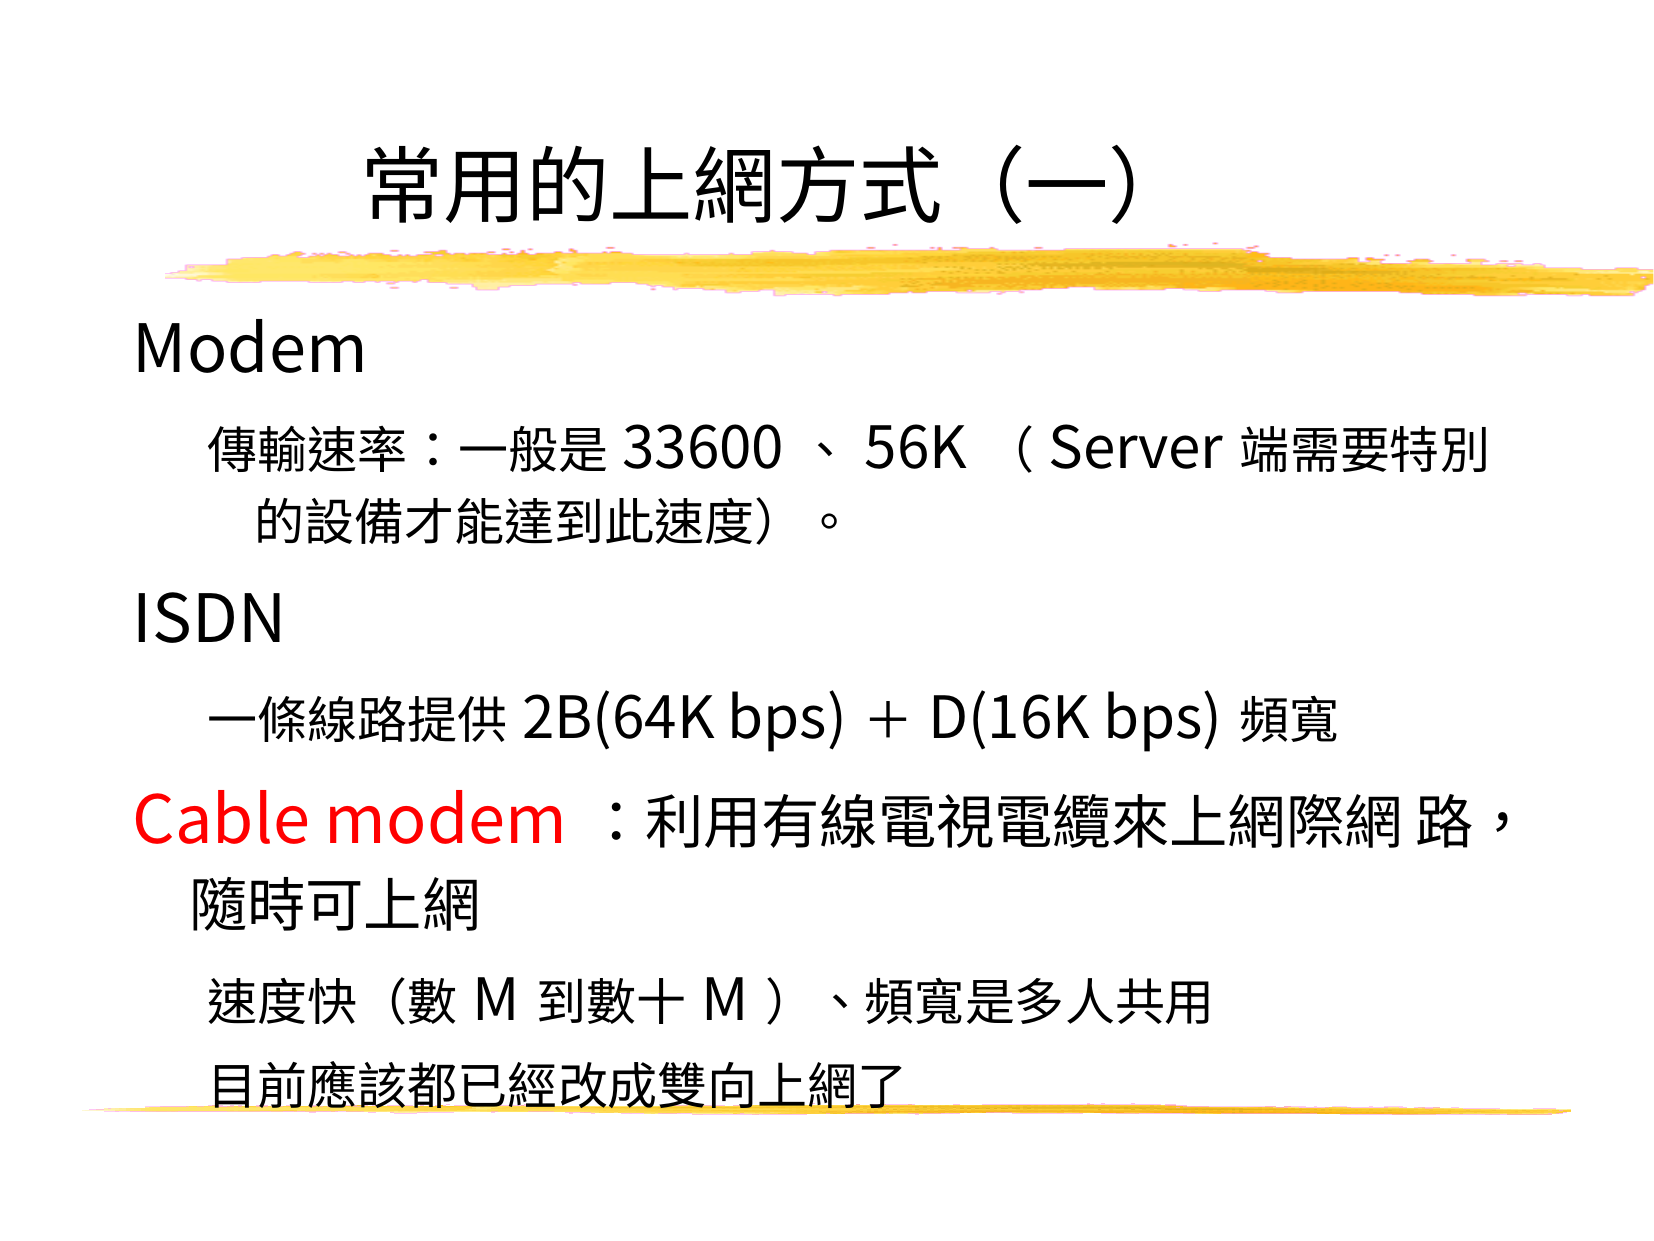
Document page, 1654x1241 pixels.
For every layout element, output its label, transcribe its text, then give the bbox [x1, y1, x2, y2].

title 常用的上網方式（一） [73, 25, 1479, 249]
picture [82, 1102, 118, 1117]
list Modem 傳輸速率：一般是33600、56K（Server端需要特別的設備才能達到此速度）。 ISDN 一條線路提供2B(64K bps)＋D(16K bps)頻寬 Cable modem：利用有線電視電纜來上網際網 路，隨時可上網 速度快（數M到數十M）、頻寬是多人共用 目前應該都已經改成雙向上網了 [118, 290, 1524, 1120]
picture [1524, 1102, 1571, 1117]
picture [165, 237, 1654, 308]
